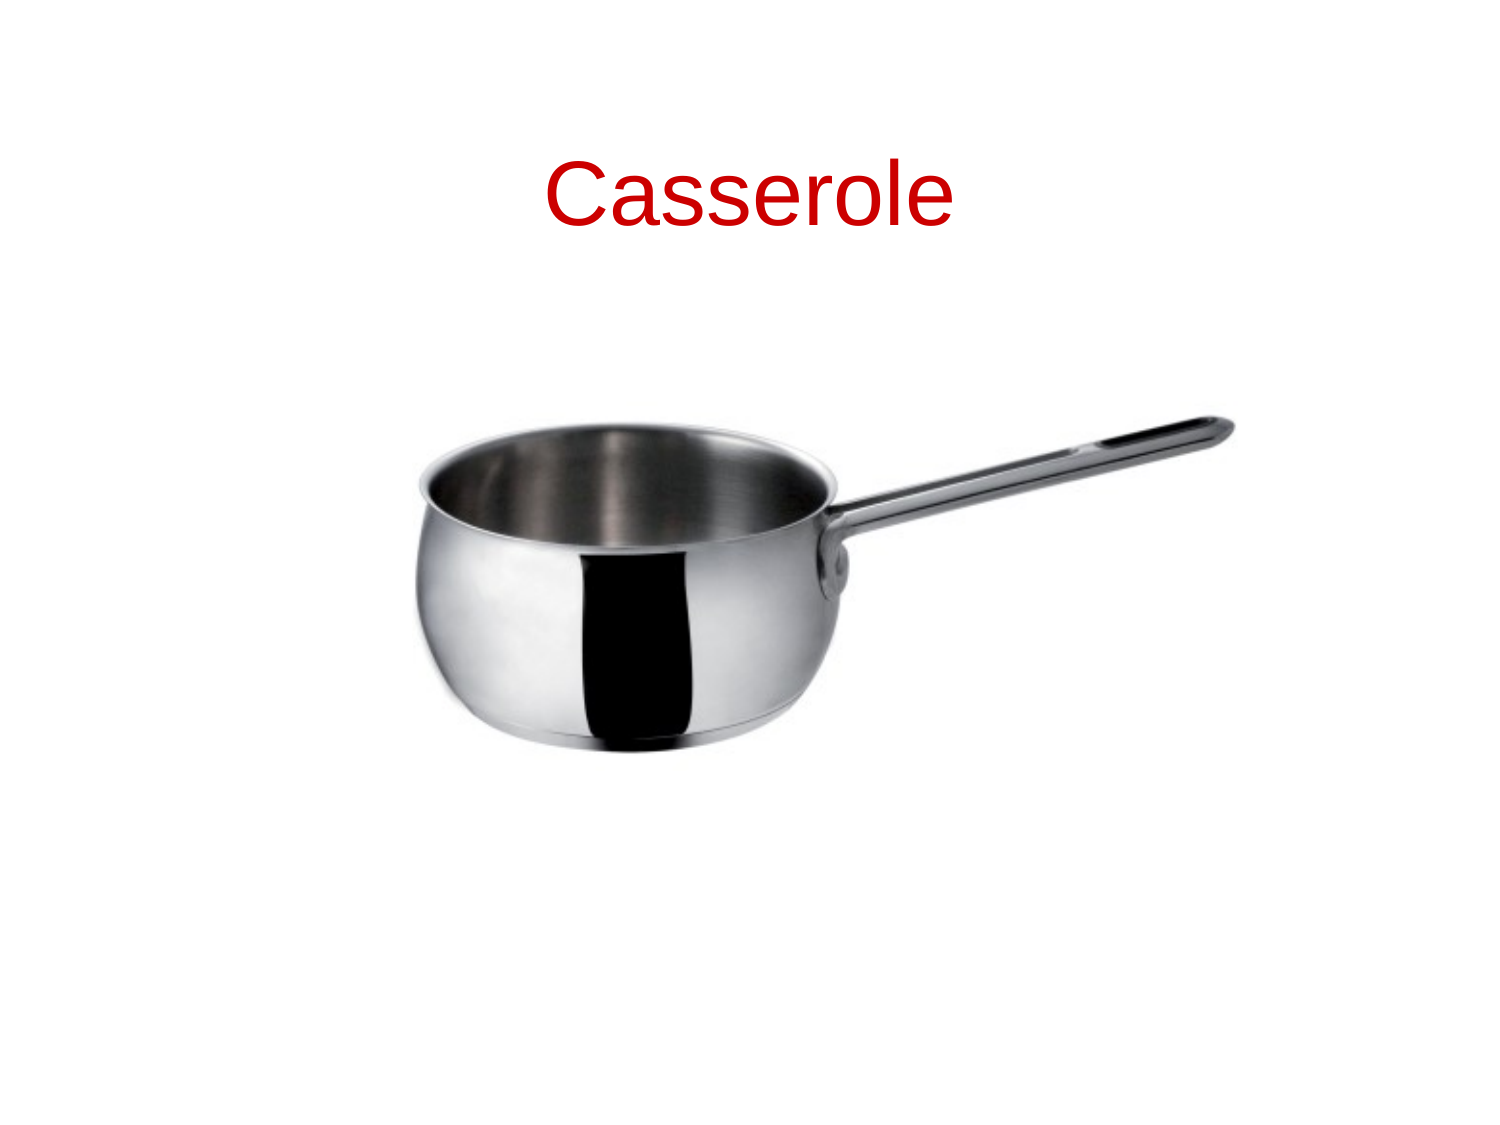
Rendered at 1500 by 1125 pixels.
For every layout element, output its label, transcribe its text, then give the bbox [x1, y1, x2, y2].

picture [412, 288, 1238, 1013]
title Casserole [112, 99, 1388, 288]
